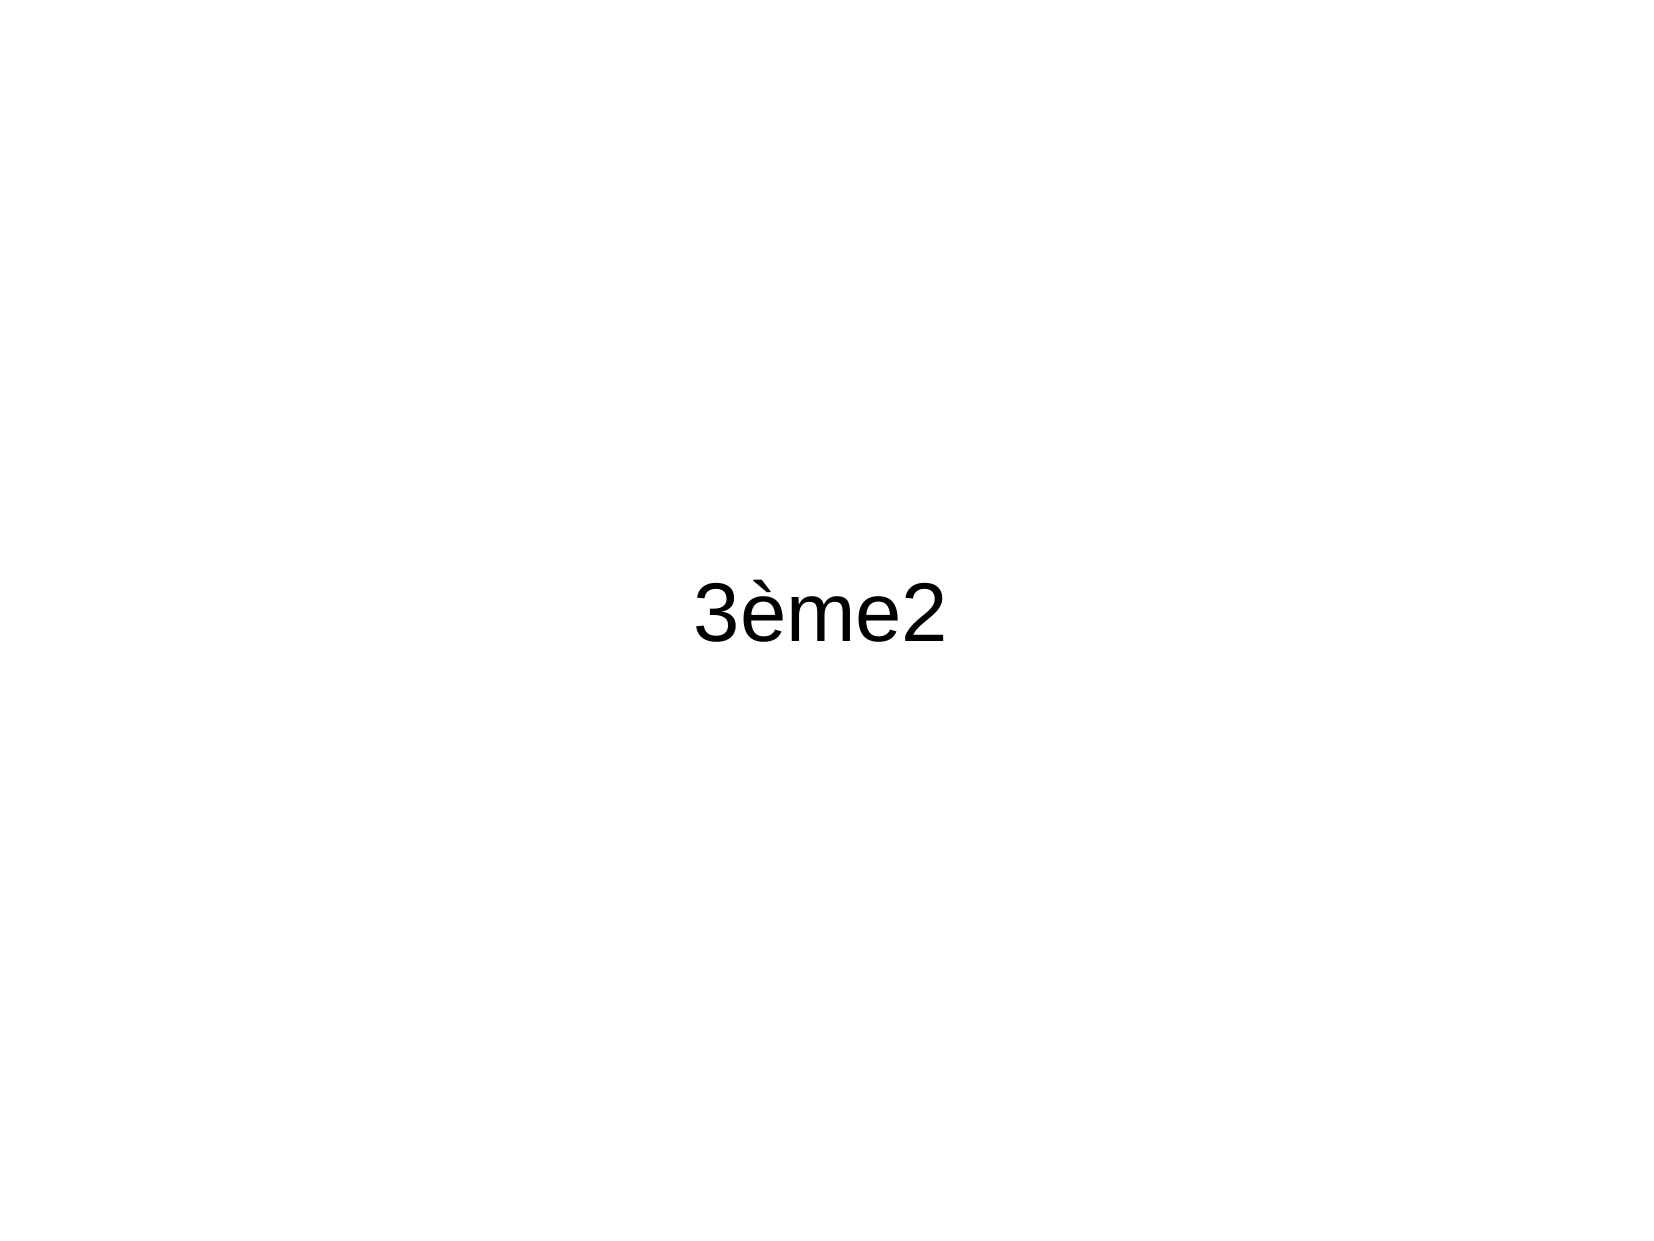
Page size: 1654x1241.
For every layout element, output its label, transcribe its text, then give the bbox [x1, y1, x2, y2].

text_box 3ème2 [679, 559, 964, 667]
